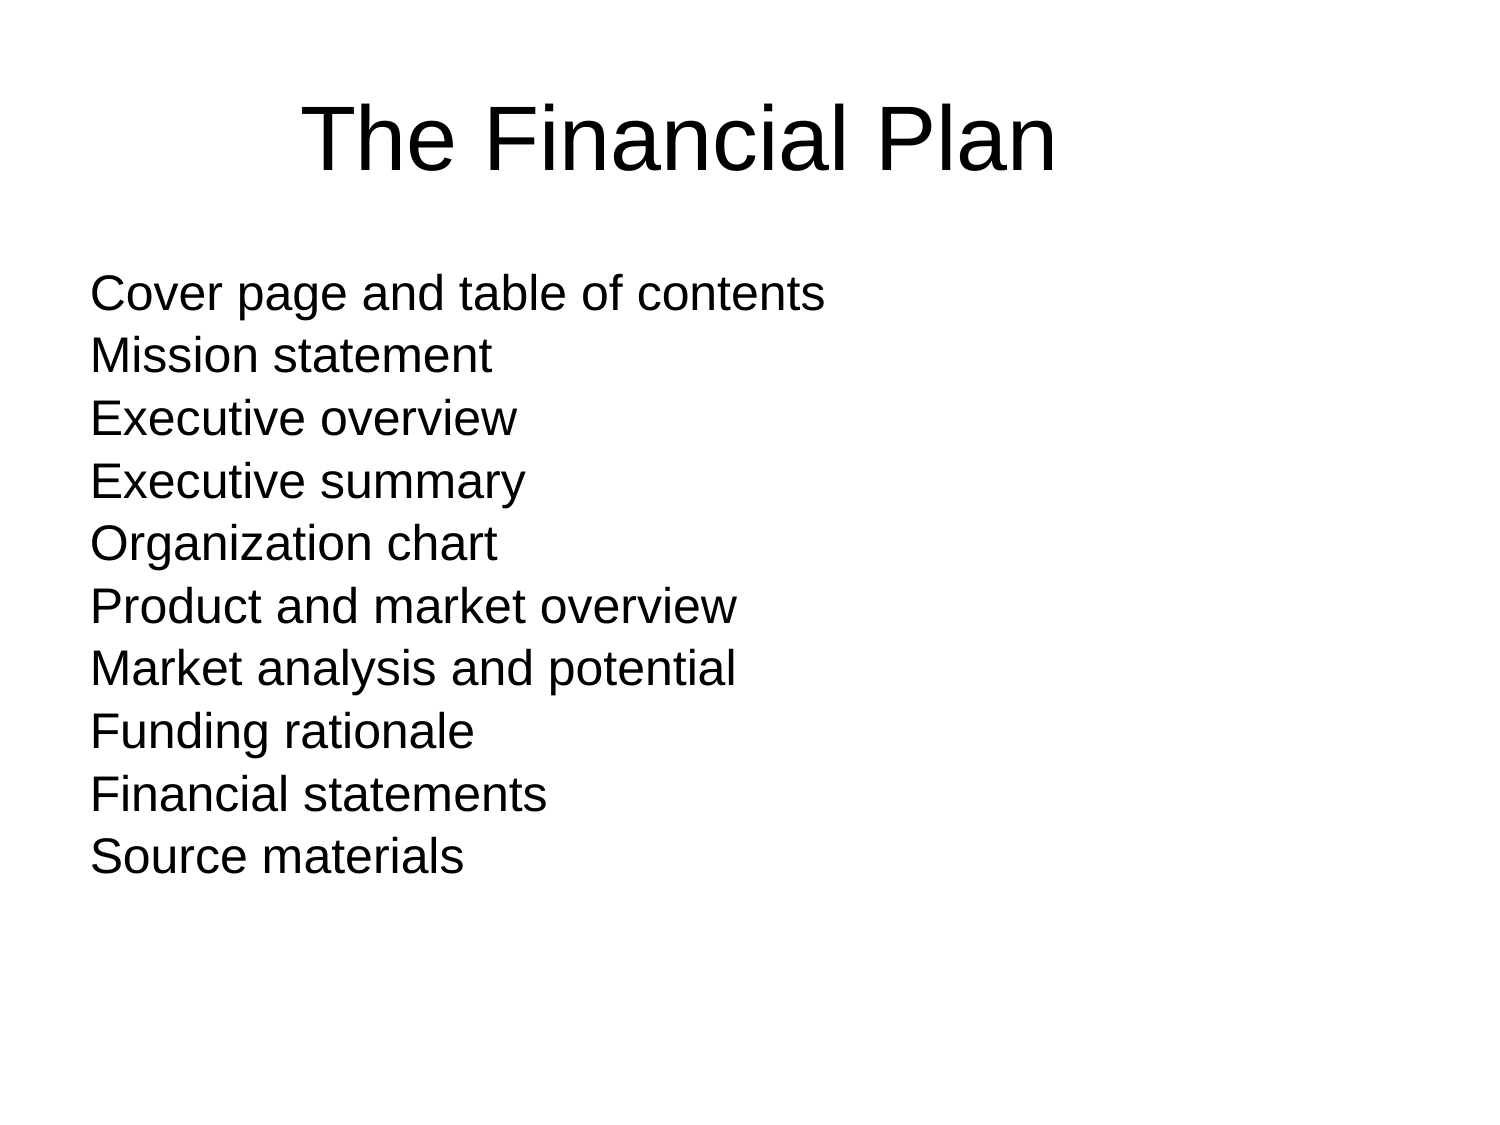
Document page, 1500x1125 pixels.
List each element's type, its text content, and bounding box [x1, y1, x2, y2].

list Cover page and table of contents Mission statement Executive overview Executive summary Organization chart Product and market overview Market analysis and potential Funding rationale Financial statements Source materials [75, 262, 1426, 1006]
title The Financial Plan [75, 45, 1426, 233]
